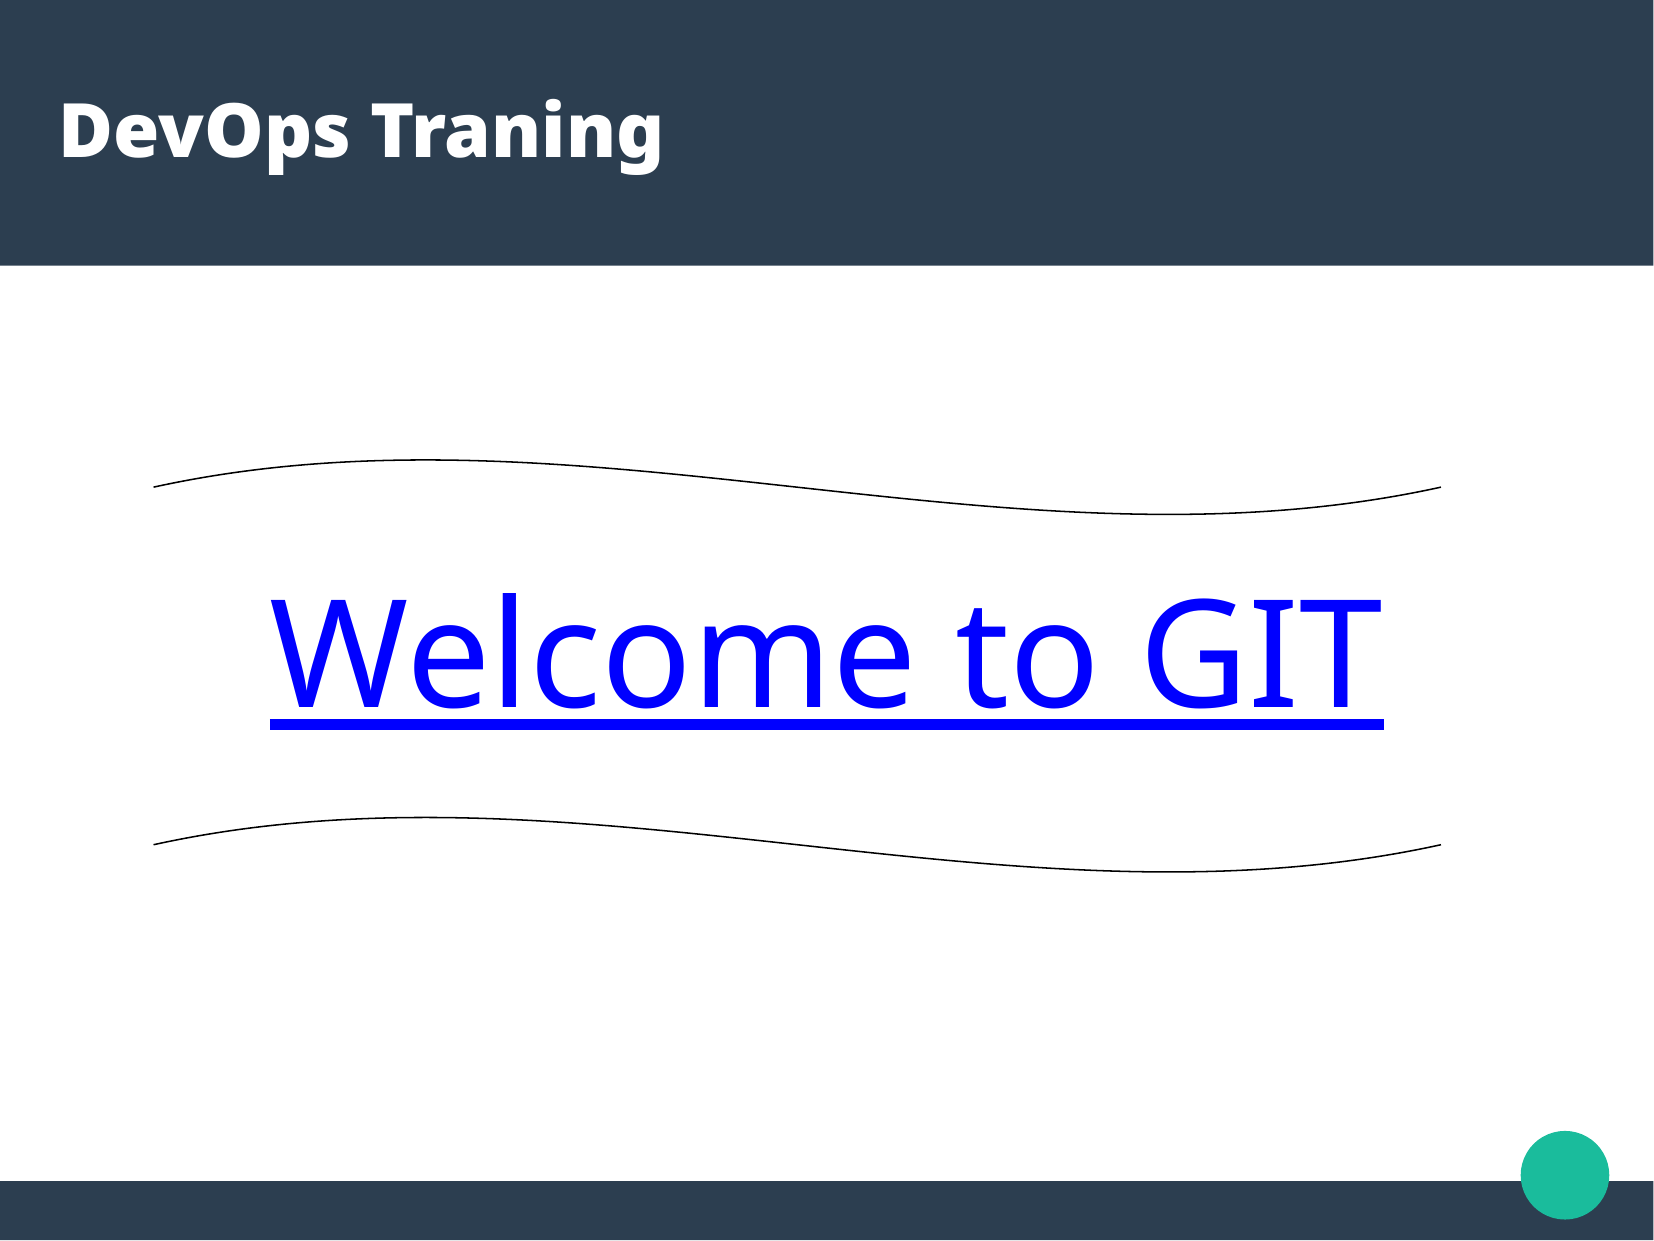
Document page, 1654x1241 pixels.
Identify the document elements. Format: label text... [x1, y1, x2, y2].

subtitle Welcome to GIT [82, 290, 1571, 1010]
title DevOps Traning [59, 49, 1595, 207]
